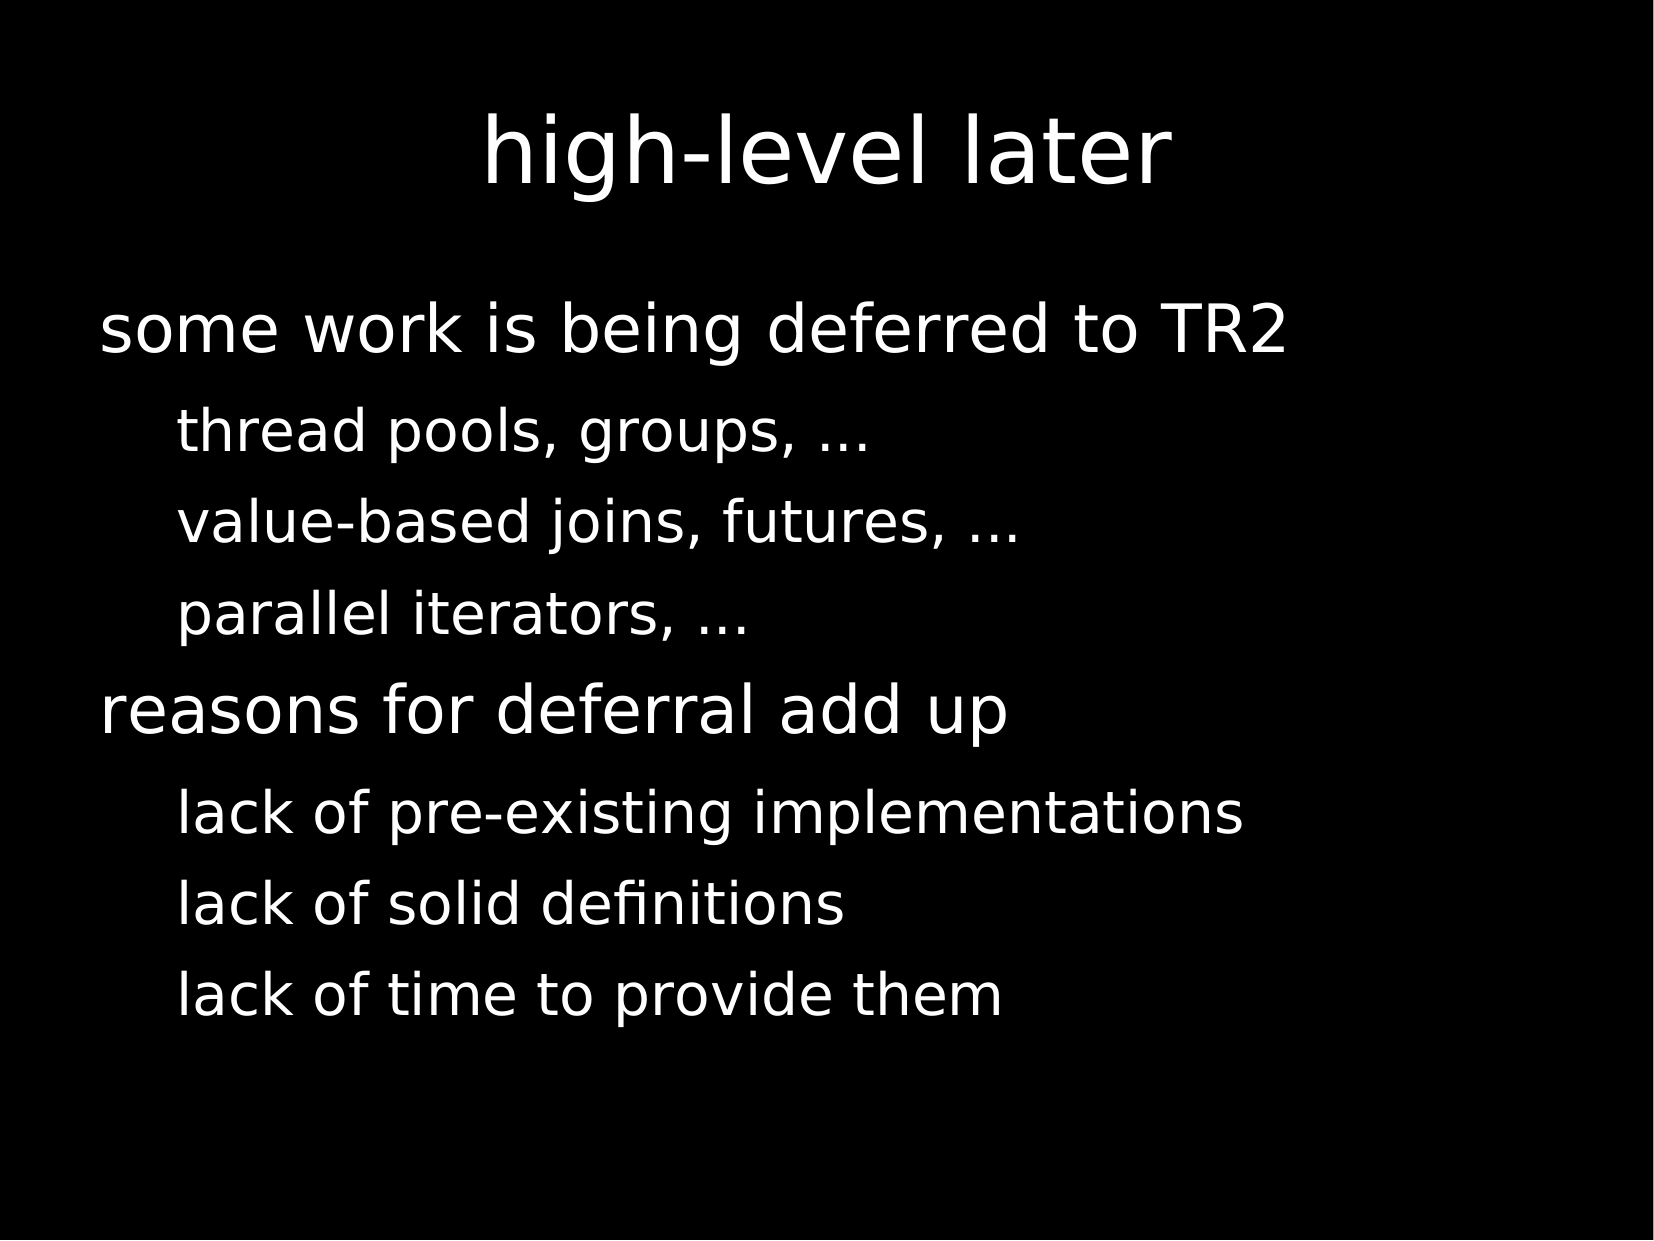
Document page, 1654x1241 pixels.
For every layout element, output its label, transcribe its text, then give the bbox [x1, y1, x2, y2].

list some work is being deferred to TR2 thread pools, groups, ... value-based joins, futures, ... parallel iterators, ... reasons for deferral add up lack of pre-existing implementations lack of solid definitions lack of time to provide them [82, 290, 1571, 1030]
title high-level later [82, 99, 1571, 207]
